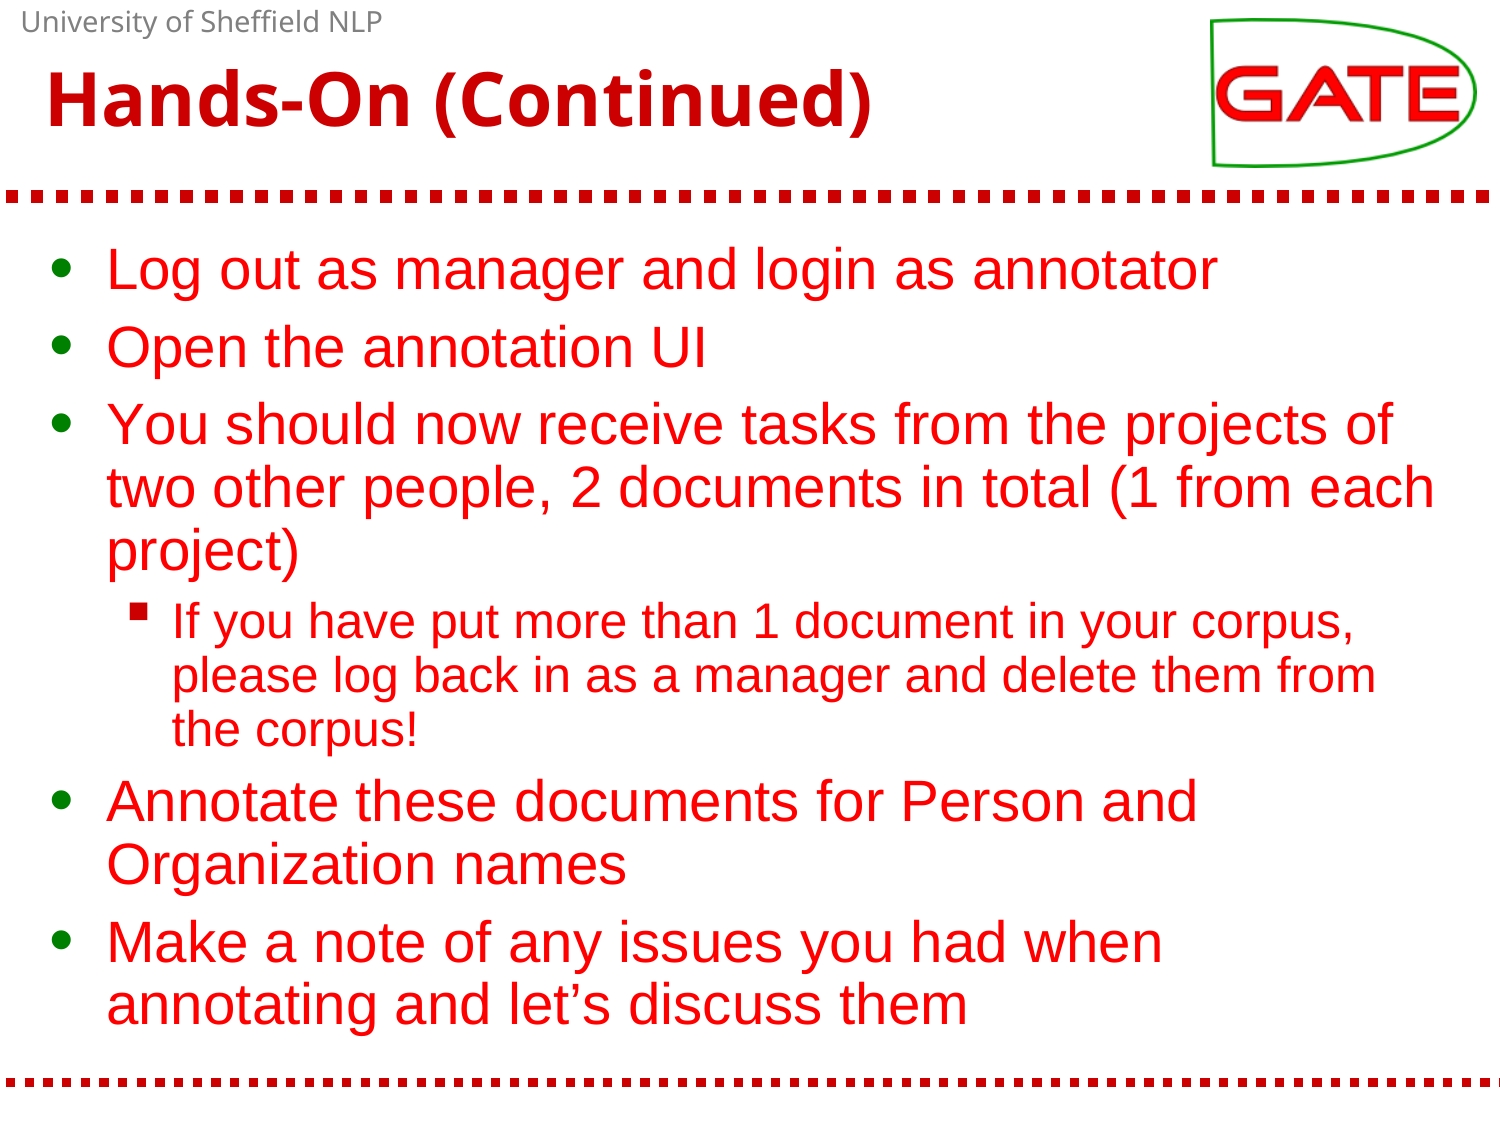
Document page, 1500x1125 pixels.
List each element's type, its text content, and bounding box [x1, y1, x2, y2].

picture [1210, 18, 1477, 168]
list Log out as manager and login as annotator Open the annotation UI You should now receive tasks from the projects of two other people, 2 documents in total (1 from each project) If you have put more than 1 document in your corpus, please log back in as a manager and delete them from the corpus! Annotate these documents for Person and Organization names Make a note of any issues you had when annotating and let’s discuss them [35, 231, 1465, 1059]
title Hands-On (Continued) [29, 42, 1188, 149]
